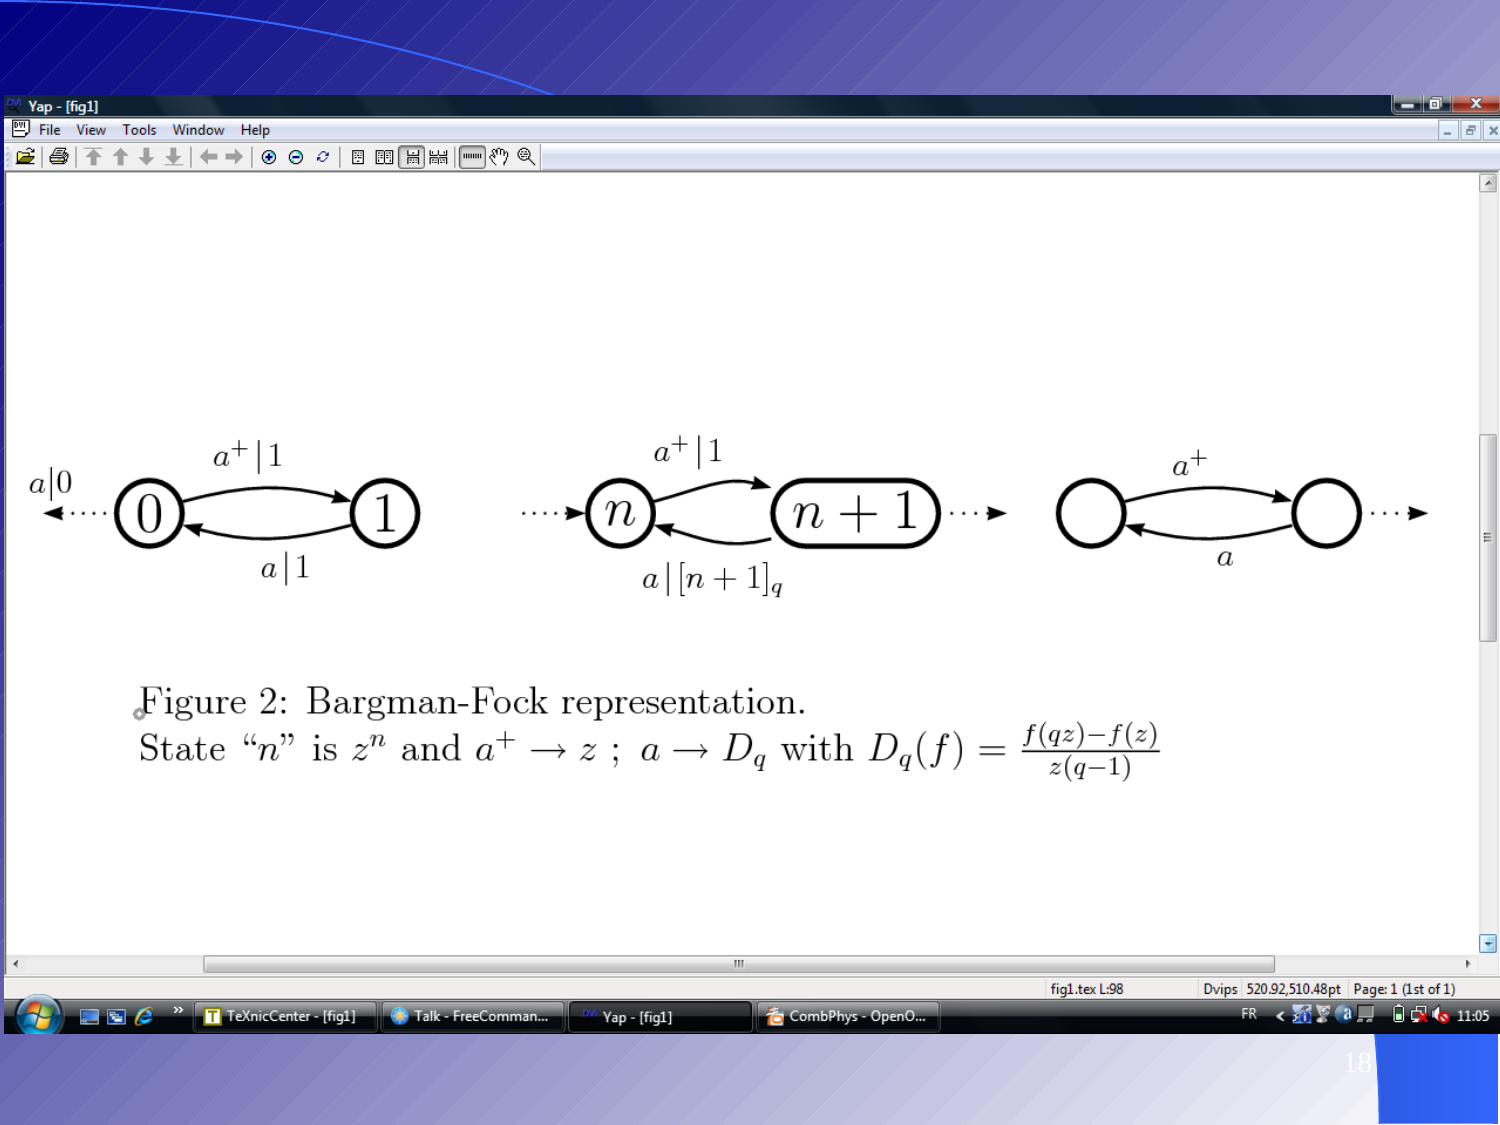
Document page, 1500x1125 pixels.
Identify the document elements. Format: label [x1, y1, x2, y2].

picture [4, 95, 1500, 1034]
